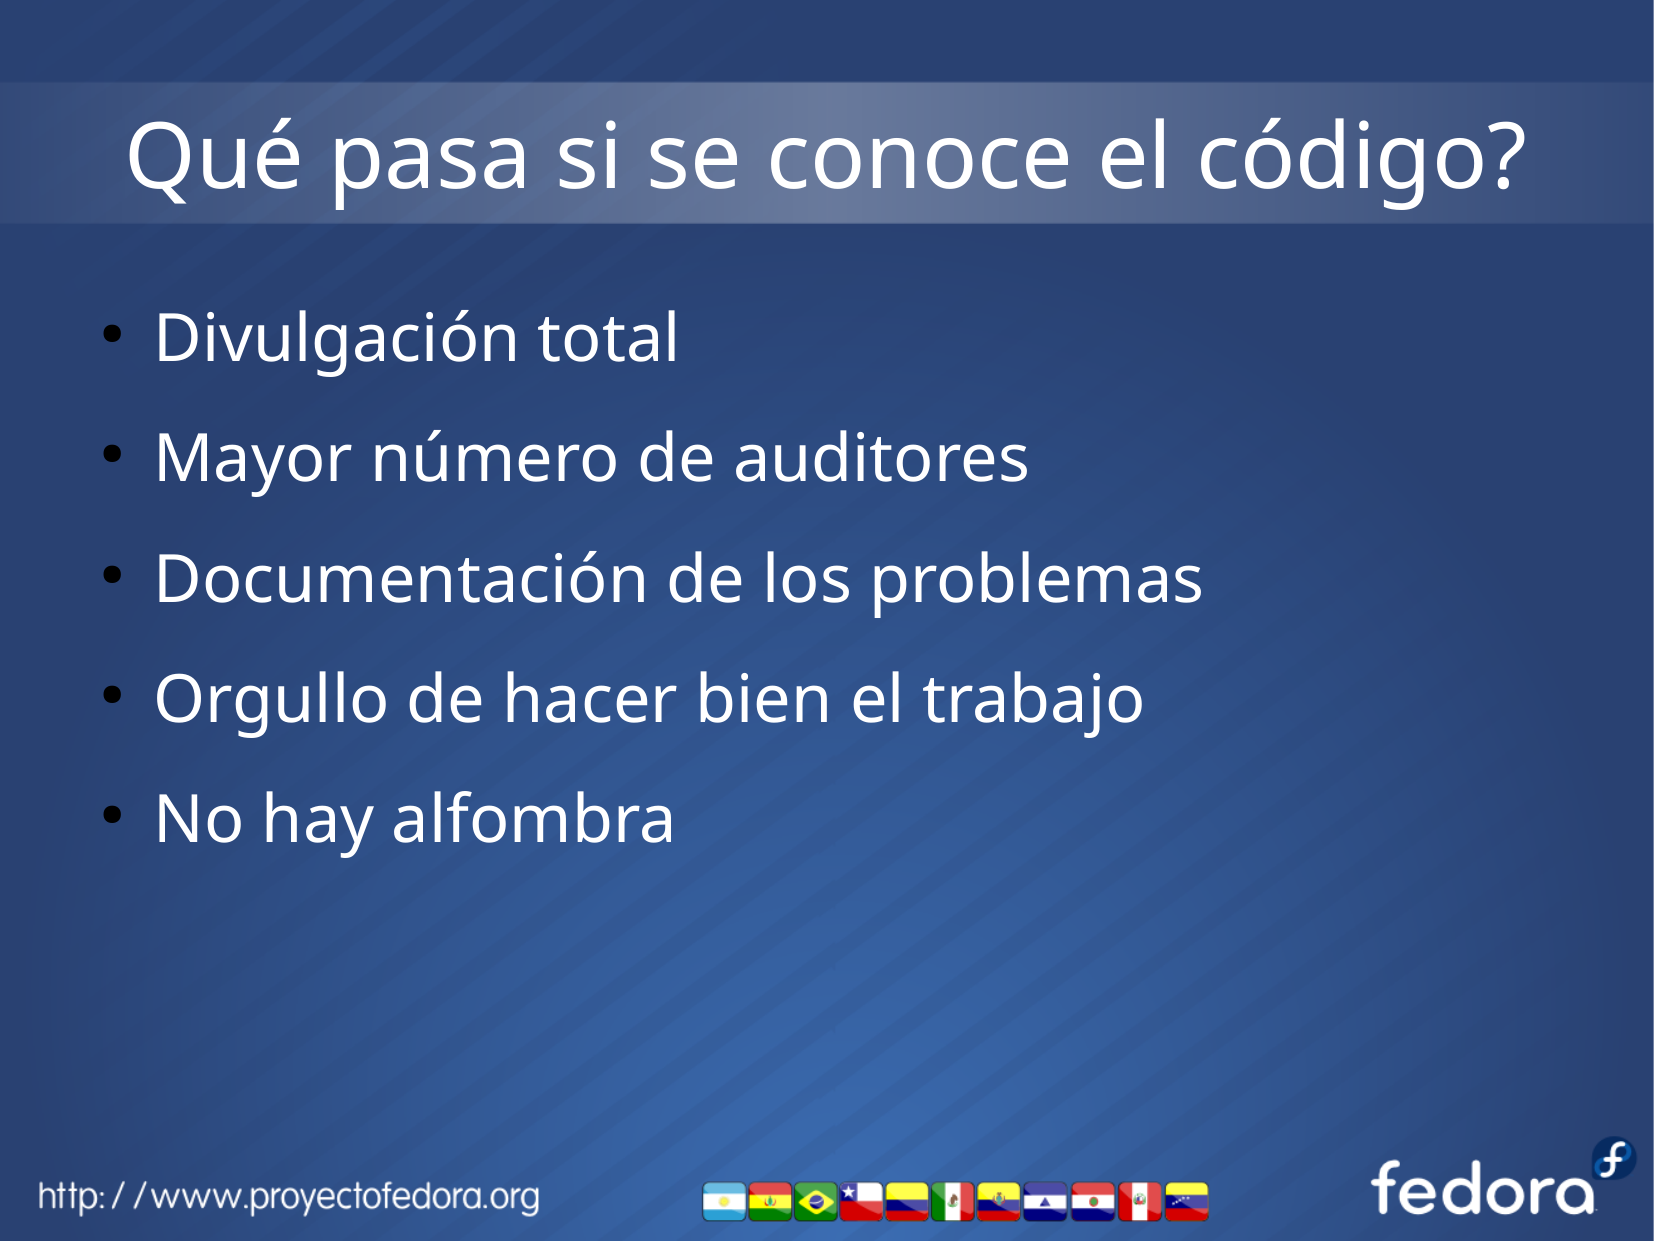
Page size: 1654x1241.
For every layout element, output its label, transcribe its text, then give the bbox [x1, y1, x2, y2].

picture [0, 0, 1654, 1241]
list Divulgación total Mayor número de auditores Documentación de los problemas Orgullo de hacer bien el trabajo No hay alfombra [82, 290, 1571, 1094]
title Qué pasa si se conoce el código? [82, 56, 1571, 250]
